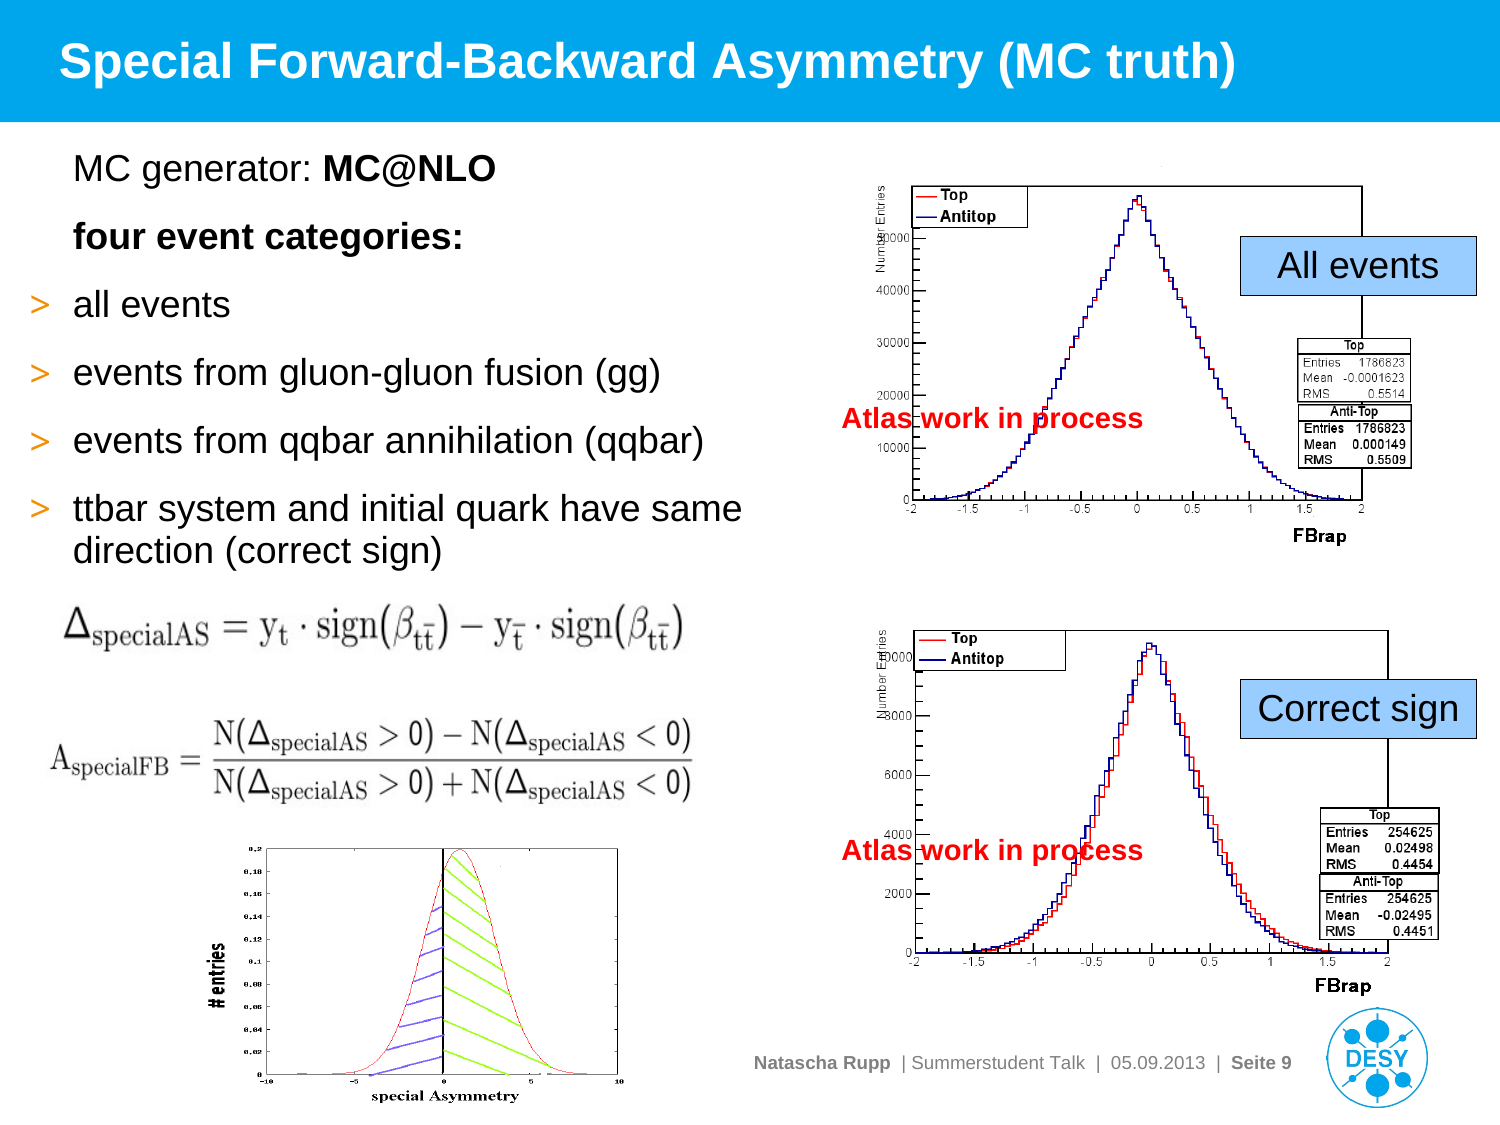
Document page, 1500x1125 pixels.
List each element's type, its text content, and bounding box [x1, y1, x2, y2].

picture [856, 590, 1447, 1004]
picture [1326, 1007, 1428, 1108]
picture [59, 591, 702, 666]
title Special Forward-Backward Asymmetry (MC truth) [59, 16, 1446, 107]
text_box MC generator: MC@NLO four event categories: all events events from gluon-gluon fusion (gg) events from qqbar annihilation (qqbar) ttbar system and initial quark have same direction (correct sign) [29, 147, 768, 591]
text_box Correct sign [1240, 679, 1477, 739]
text_box All events [1240, 236, 1477, 296]
picture [856, 147, 1418, 562]
text_box Atlas work in process [826, 394, 1182, 443]
picture [29, 708, 709, 819]
text_box Atlas work in process [826, 826, 1182, 876]
picture [195, 836, 639, 1103]
